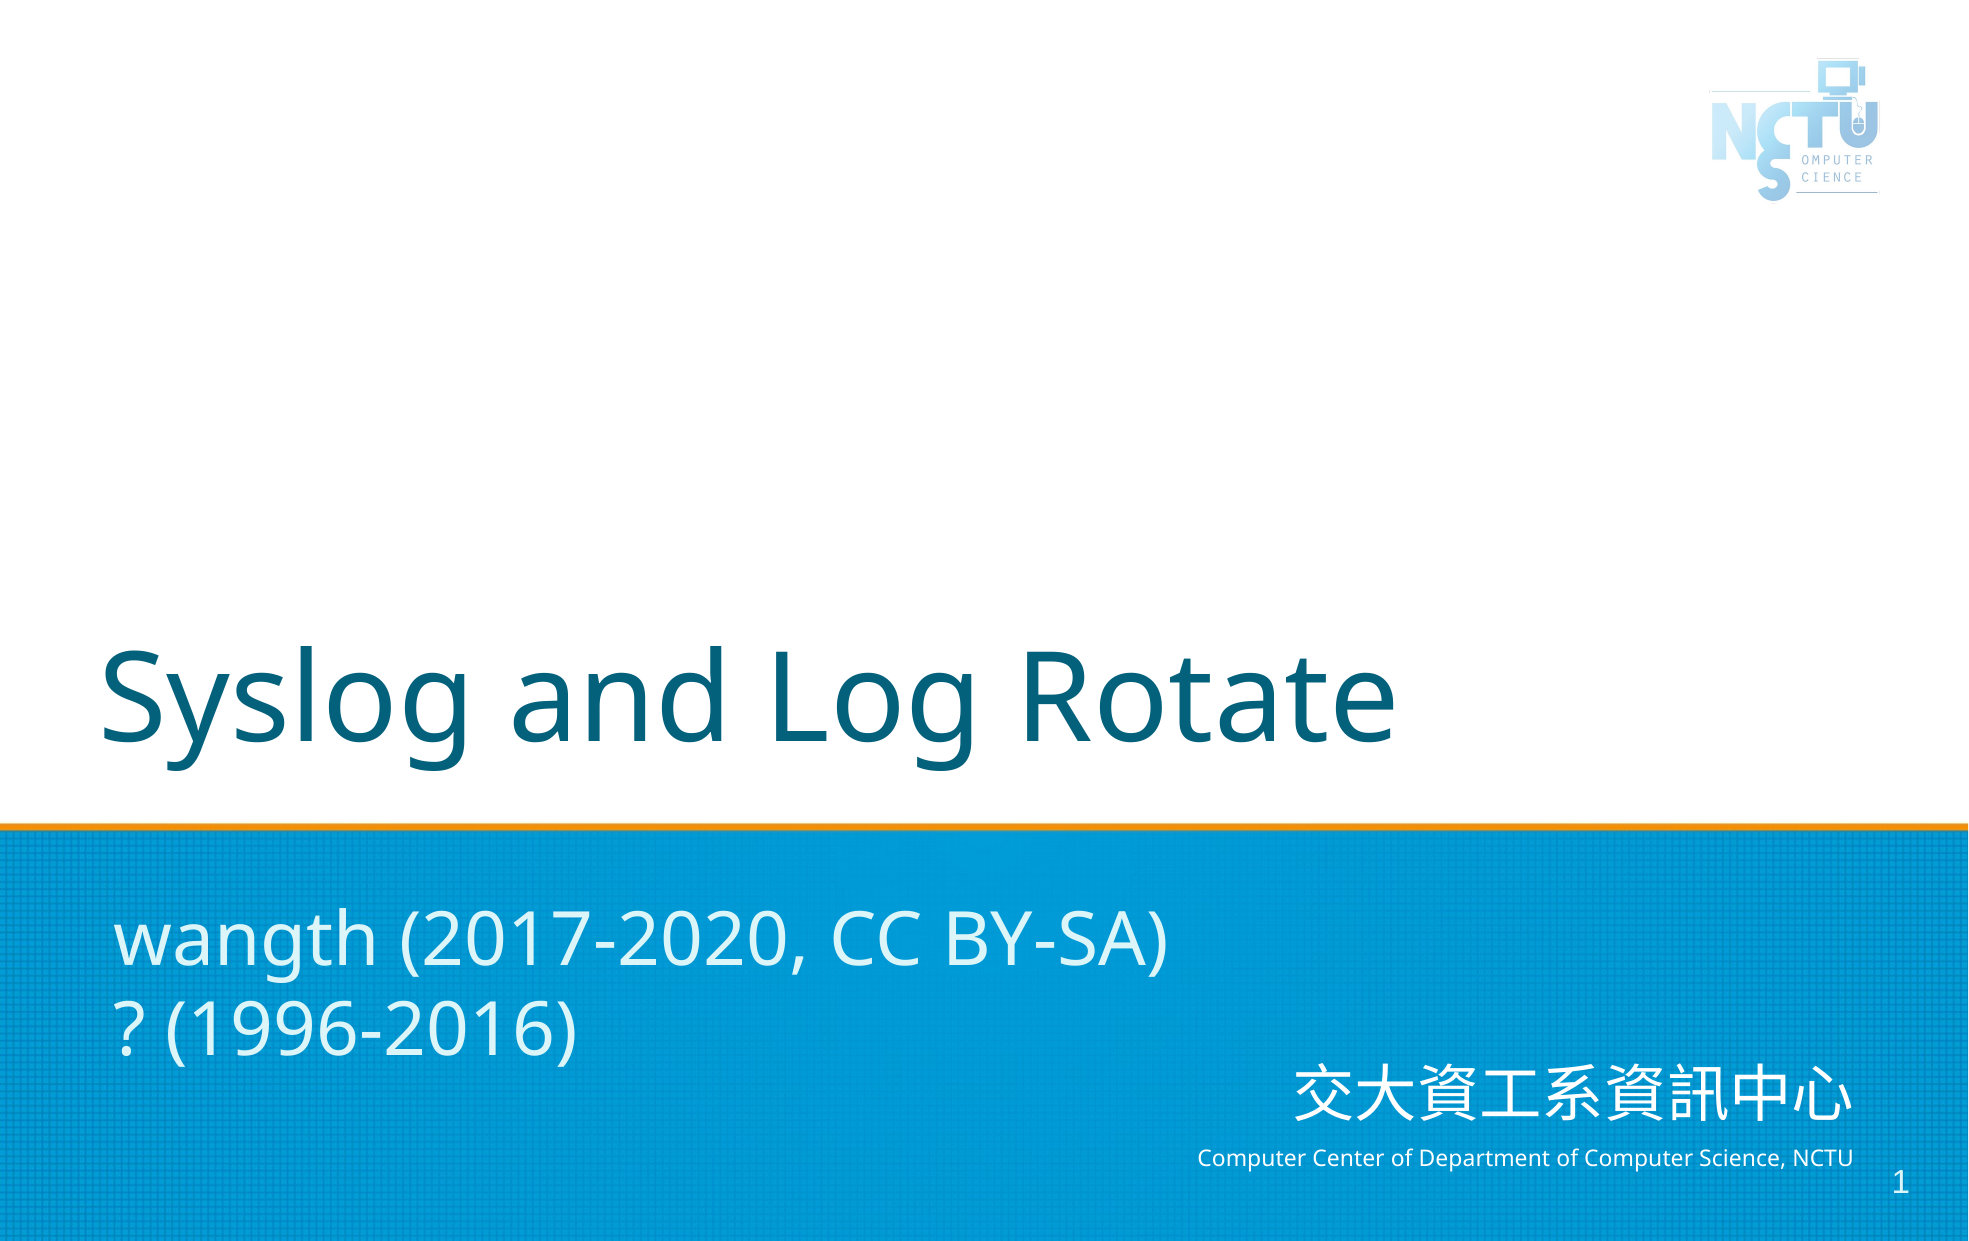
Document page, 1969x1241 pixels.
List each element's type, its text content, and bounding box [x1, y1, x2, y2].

title Syslog and Log Rotate [98, 559, 1870, 767]
text_box wangth (2017-2020, CC BY-SA) ? (1996-2016) [98, 875, 1783, 1103]
slide_number <number> [1841, 1145, 1960, 1241]
picture [0, 0, 1969, 832]
